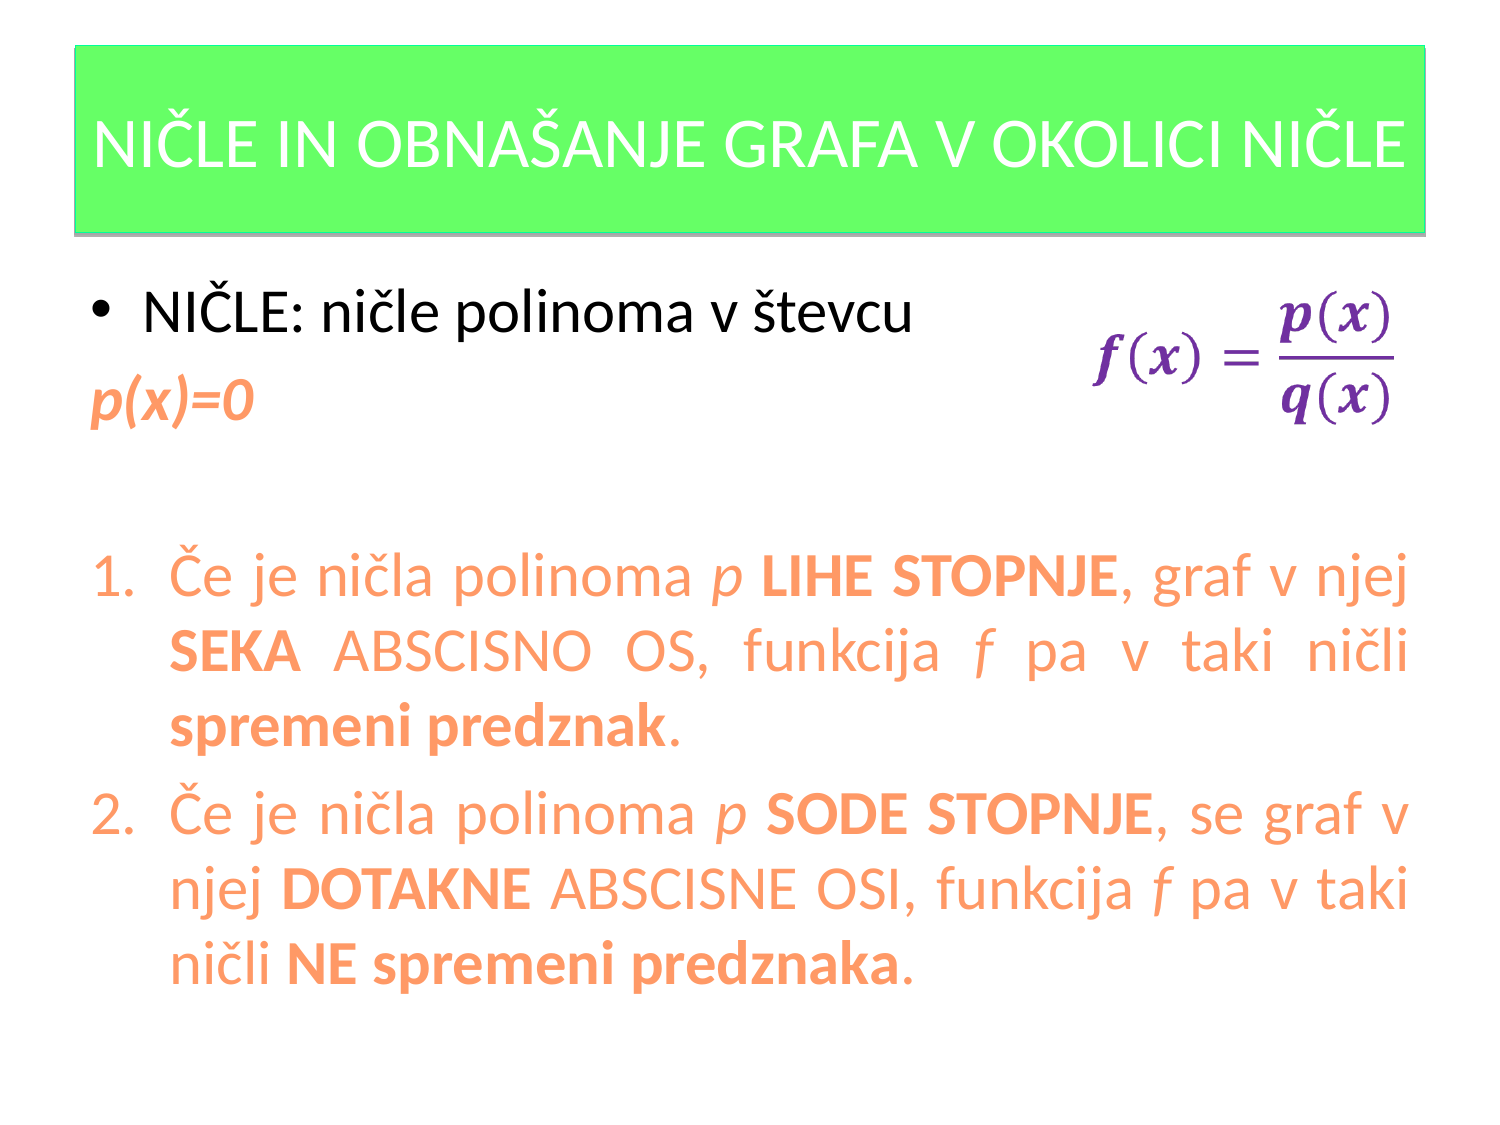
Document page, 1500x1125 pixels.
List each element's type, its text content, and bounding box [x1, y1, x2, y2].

picture [1092, 290, 1394, 425]
title NIČLE IN OBNAŠANJE GRAFA V OKOLICI NIČLE [75, 45, 1425, 233]
list NIČLE: ničle polinoma v števcu p(x)=0 Če je ničla polinoma p LIHE STOPNJE, graf v njej SEKA ABSCISNO OS, funkcija f pa v taki ničli spremeni predznak. Če je ničla polinoma p SODE STOPNJE, se graf v njej DOTAKNE ABSCISNE OSI, funkcija f pa v taki ničli NE spremeni predznaka. [75, 262, 1425, 1005]
